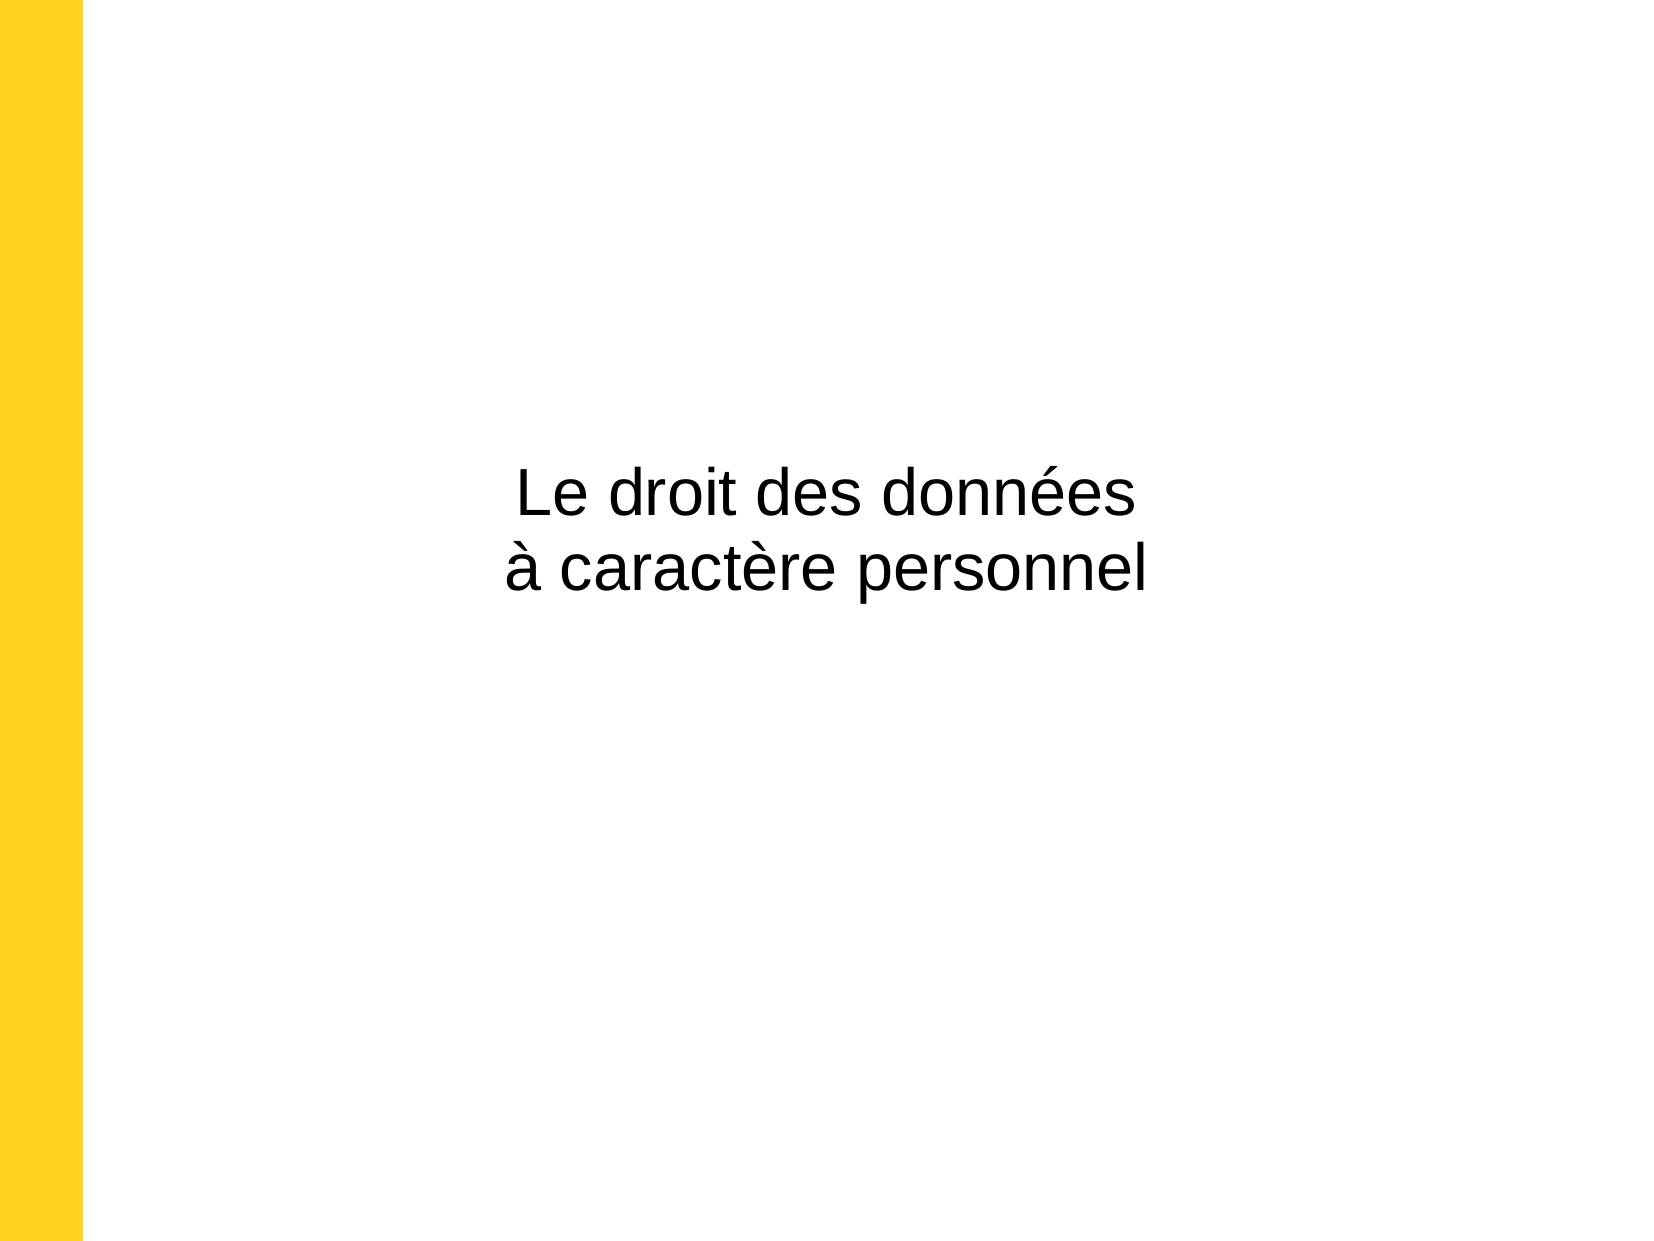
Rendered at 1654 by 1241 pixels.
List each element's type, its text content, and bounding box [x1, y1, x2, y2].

subtitle Le droit des données à caractère personnel [83, 49, 1571, 1010]
text_box [0, 0, 83, 1241]
